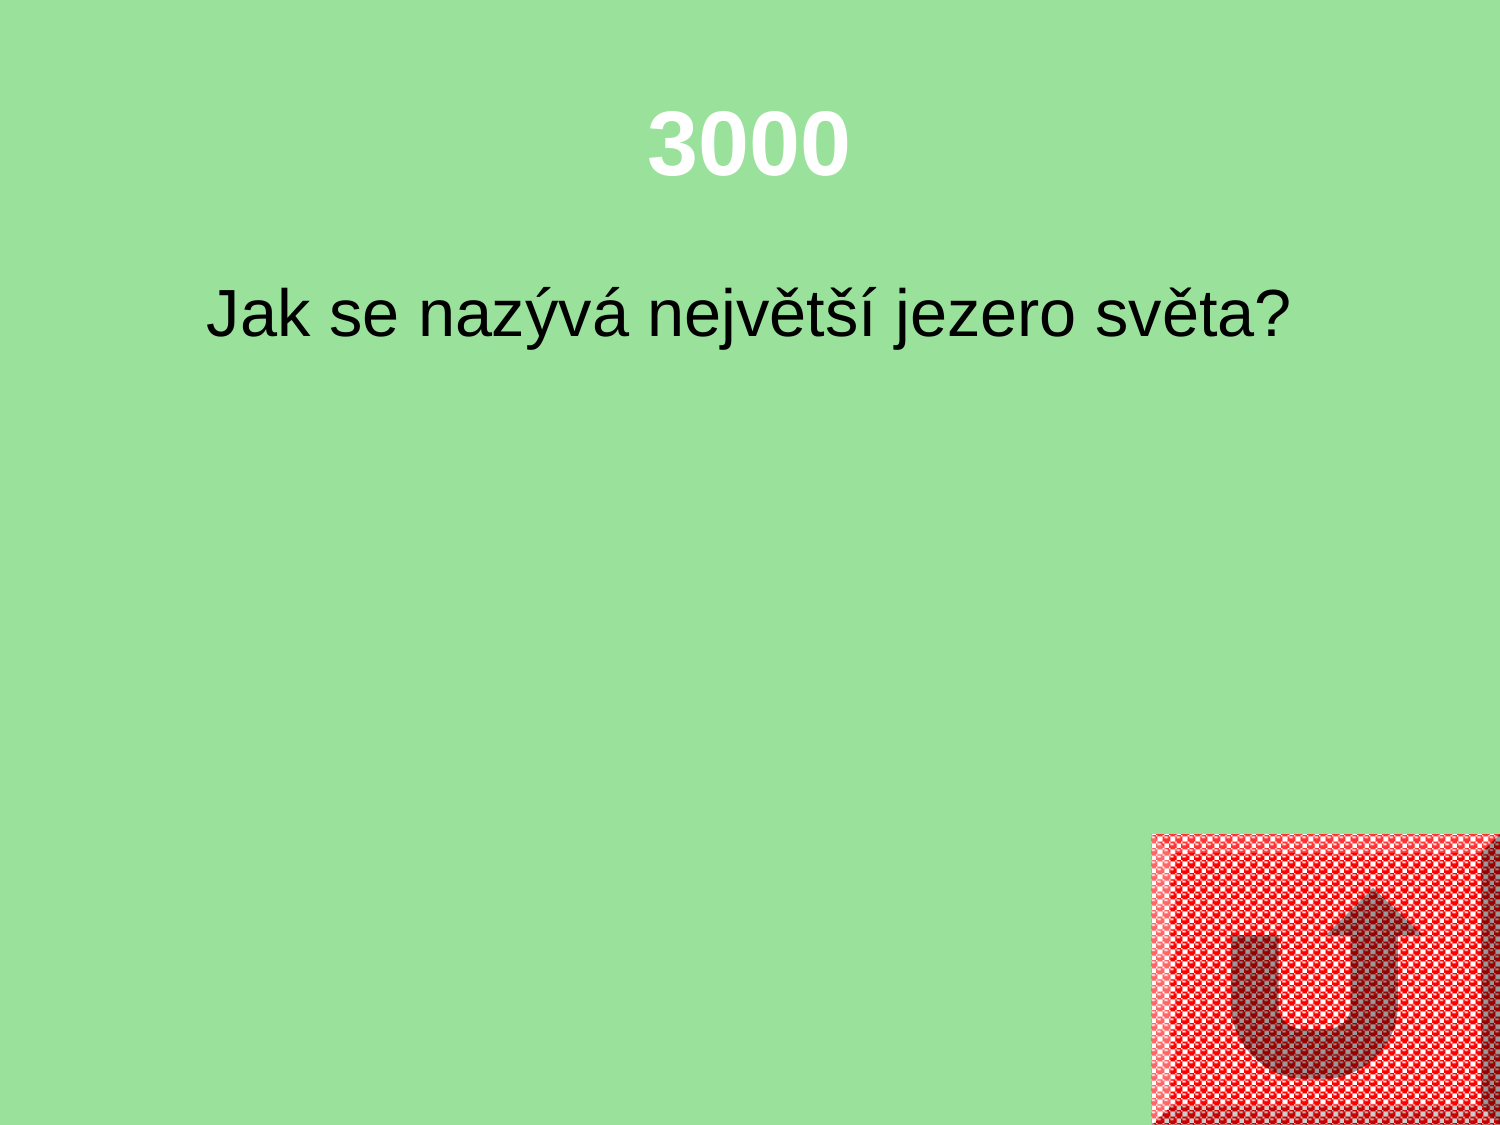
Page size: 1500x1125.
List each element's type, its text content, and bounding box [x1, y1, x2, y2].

text_box [1153, 834, 1500, 1125]
list Jak se nazývá největší jezero světa? [75, 262, 1426, 1006]
title 3000 [75, 45, 1426, 233]
